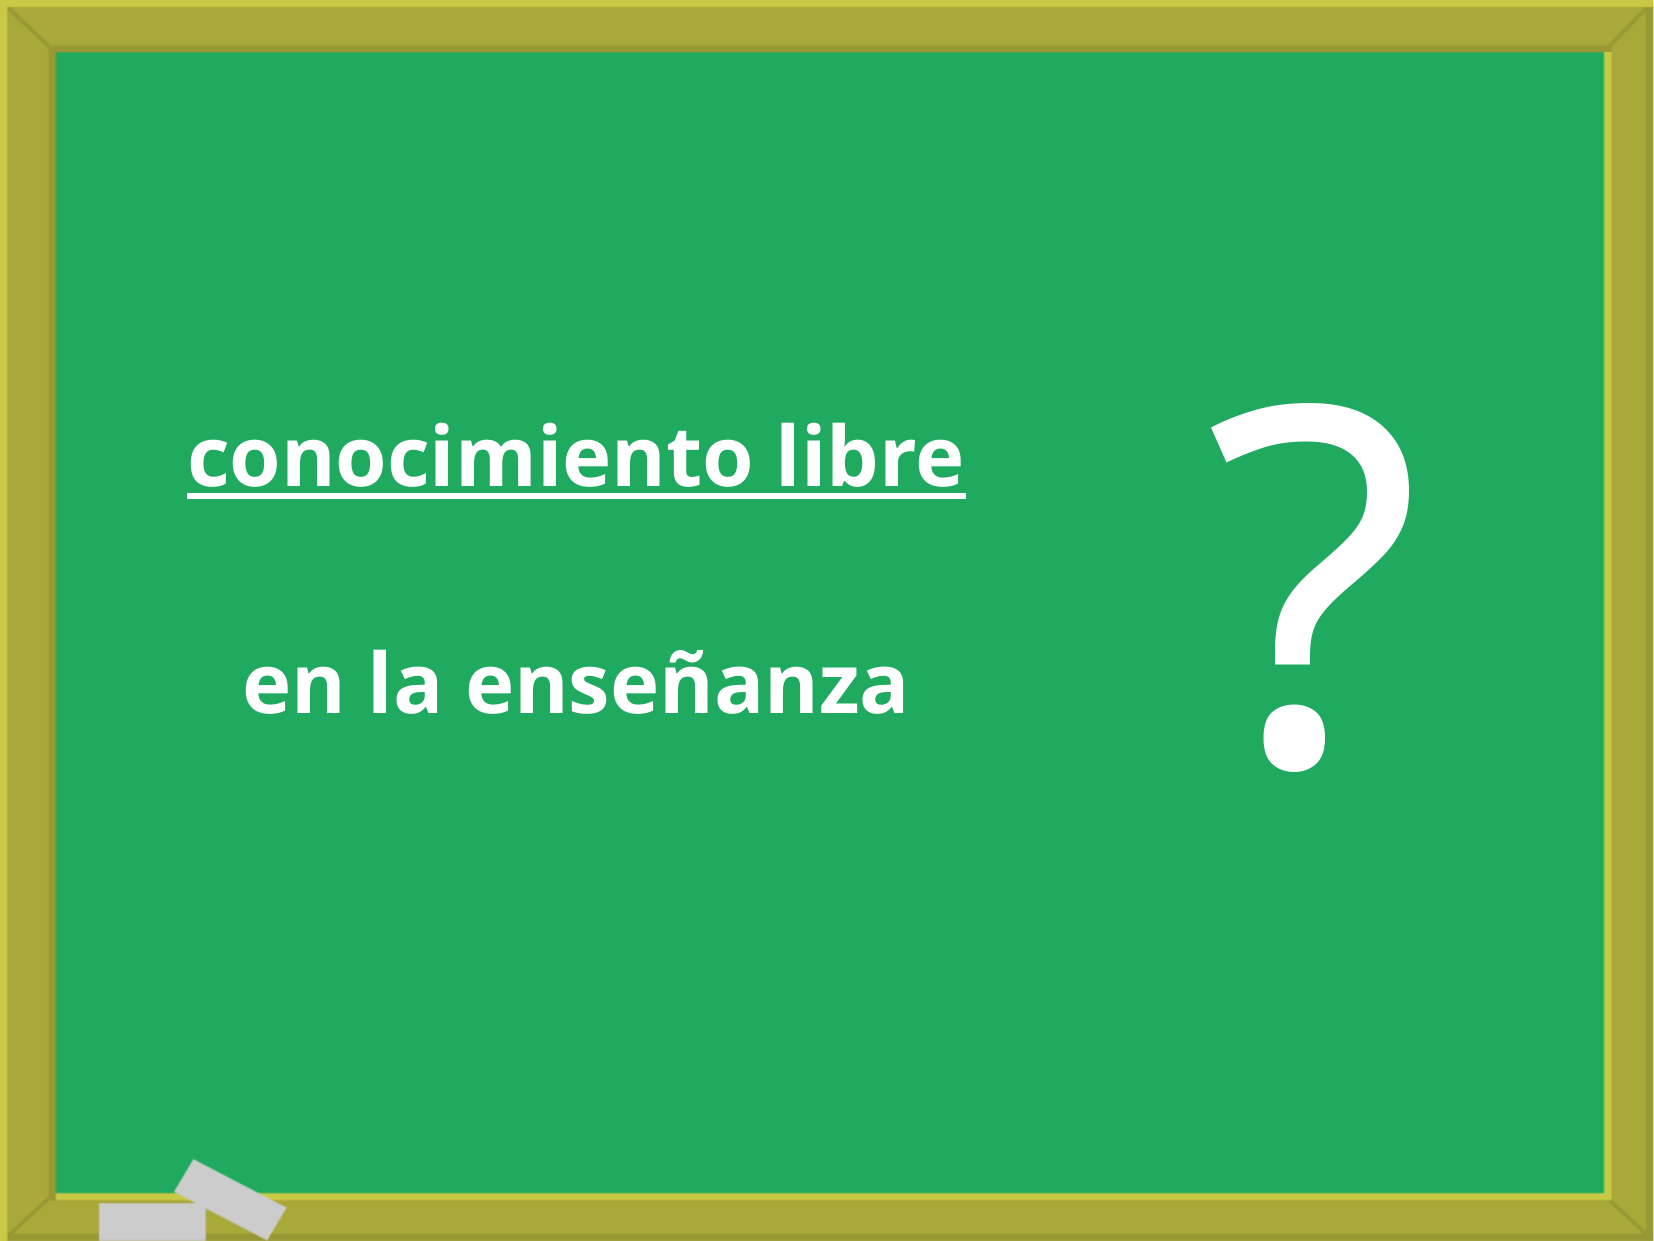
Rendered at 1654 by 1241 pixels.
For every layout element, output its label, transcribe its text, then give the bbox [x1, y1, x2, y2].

text_box conocimiento libre en la enseñanza [172, 390, 1151, 793]
text_box ? [1190, 223, 1537, 1016]
picture [0, 0, 1654, 1241]
